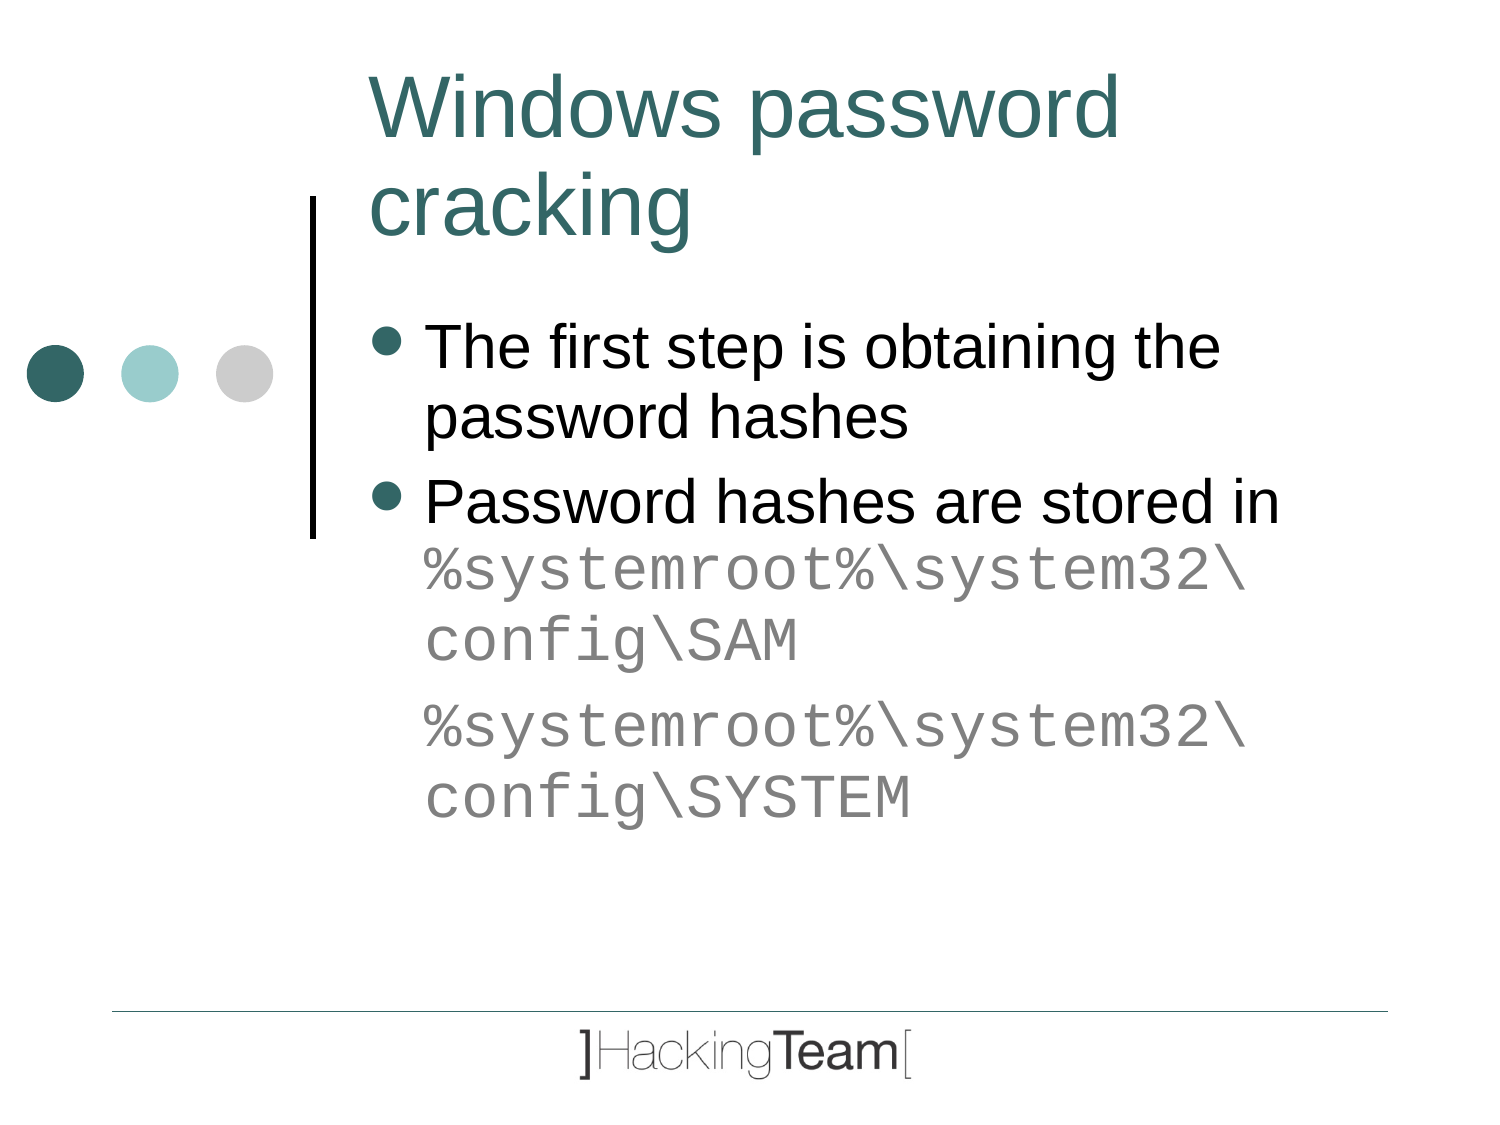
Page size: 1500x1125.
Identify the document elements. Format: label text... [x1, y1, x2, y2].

list The first step is obtaining the password hashes Password hashes are stored in %systemroot%\system32\config\SAM %systemroot%\system32\config\SYSTEM [249, 312, 1401, 1041]
title Windows password cracking [249, 38, 1401, 275]
picture [574, 1041, 916, 1084]
